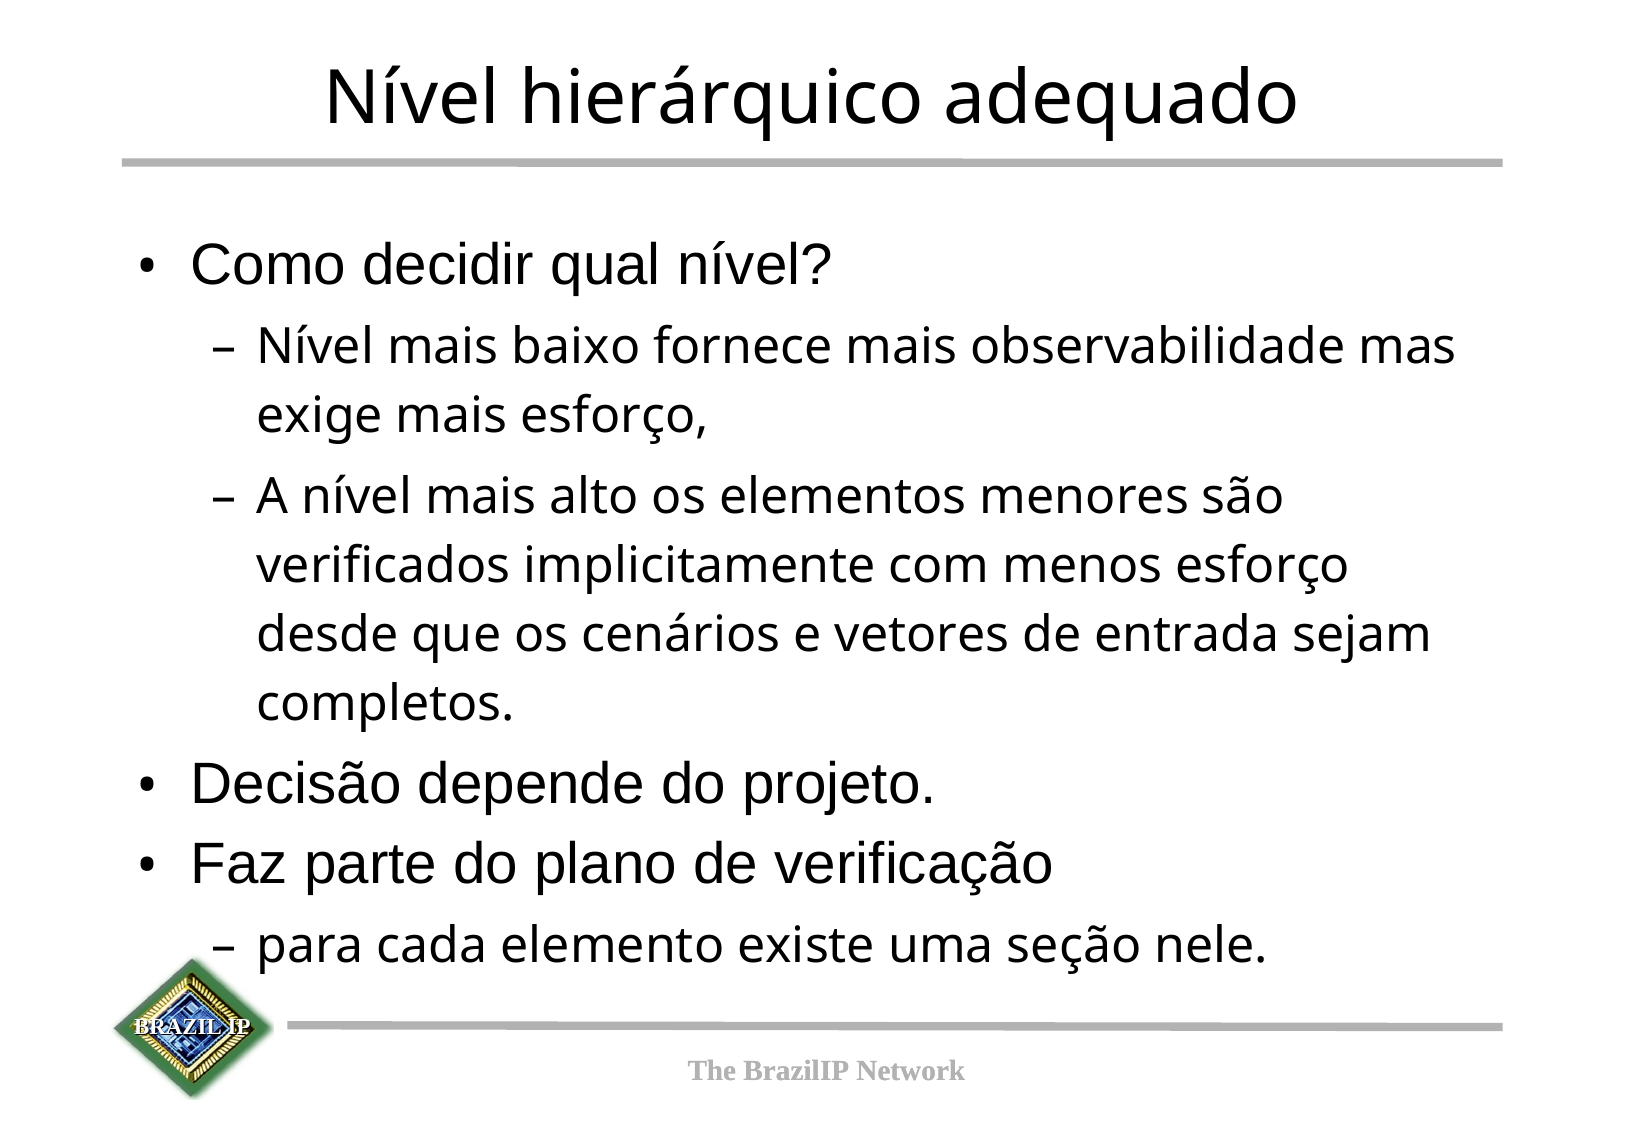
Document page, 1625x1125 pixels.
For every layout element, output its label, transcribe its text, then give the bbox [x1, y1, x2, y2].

title Nível hierárquico adequado [121, 0, 1503, 188]
picture [108, 953, 274, 1100]
list Como decidir qual nível? Nível mais baixo fornece mais observabilidade mas exige mais esforço, A nível mais alto os elementos menores são verificados implicitamente com menos esforço desde que os cenários e vetores de entrada sejam completos. Decisão depende do projeto. Faz parte do plano de verificação para cada elemento existe uma seção nele. [121, 223, 1488, 963]
